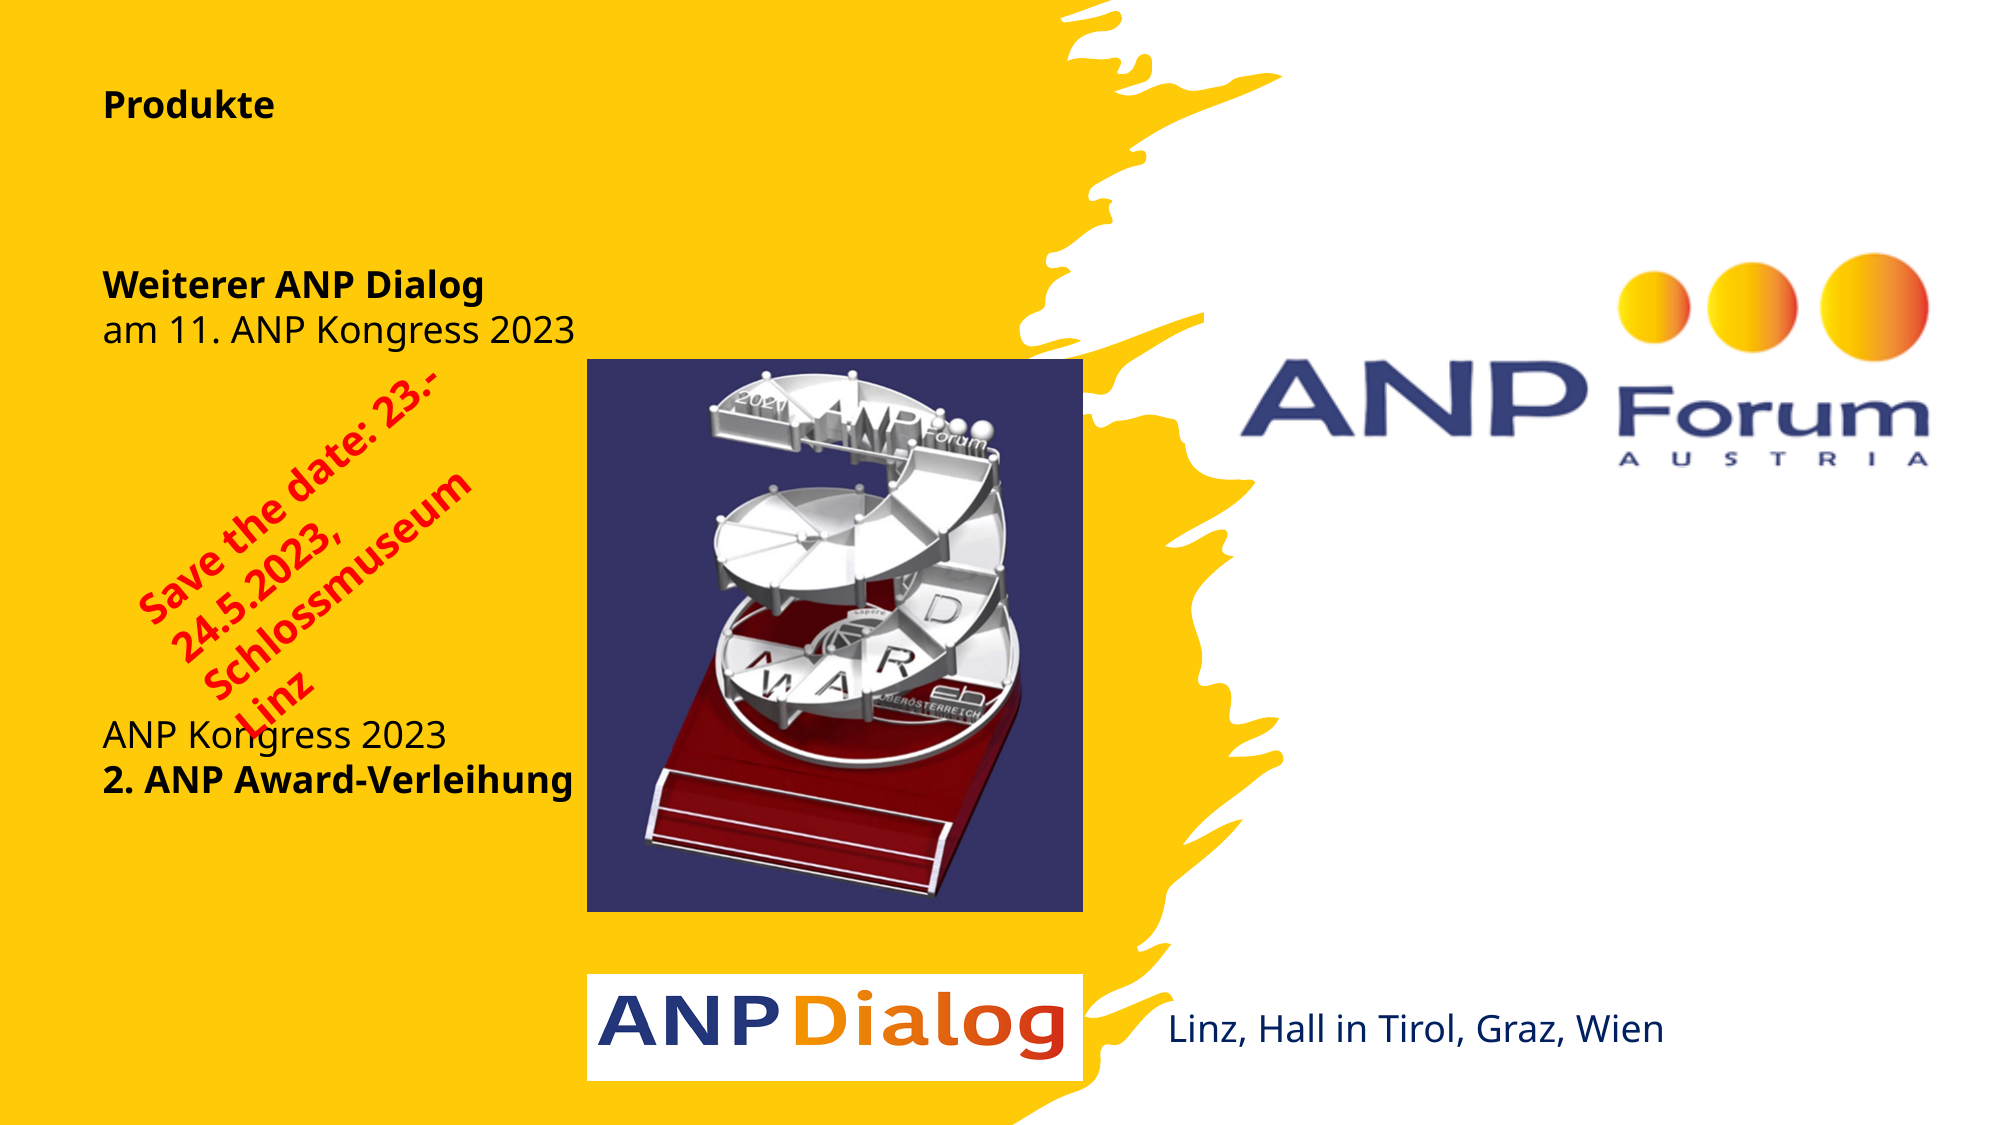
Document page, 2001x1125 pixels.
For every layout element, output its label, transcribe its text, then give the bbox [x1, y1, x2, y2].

text_box Linz, Hall in Tirol, Graz, Wien [1152, 997, 1780, 1058]
picture [1204, 251, 1972, 468]
picture [587, 359, 1083, 912]
picture [587, 998, 1083, 1082]
text_box Produkte Weiterer ANP Dialog am 11. ANP Kongress 2023 ANP Kongress 2023 2. ANP Award-Verleihung [87, 73, 1088, 998]
text_box Save the date: 23.-24.5.2023, Schlossmuseum Linz [111, 308, 564, 727]
